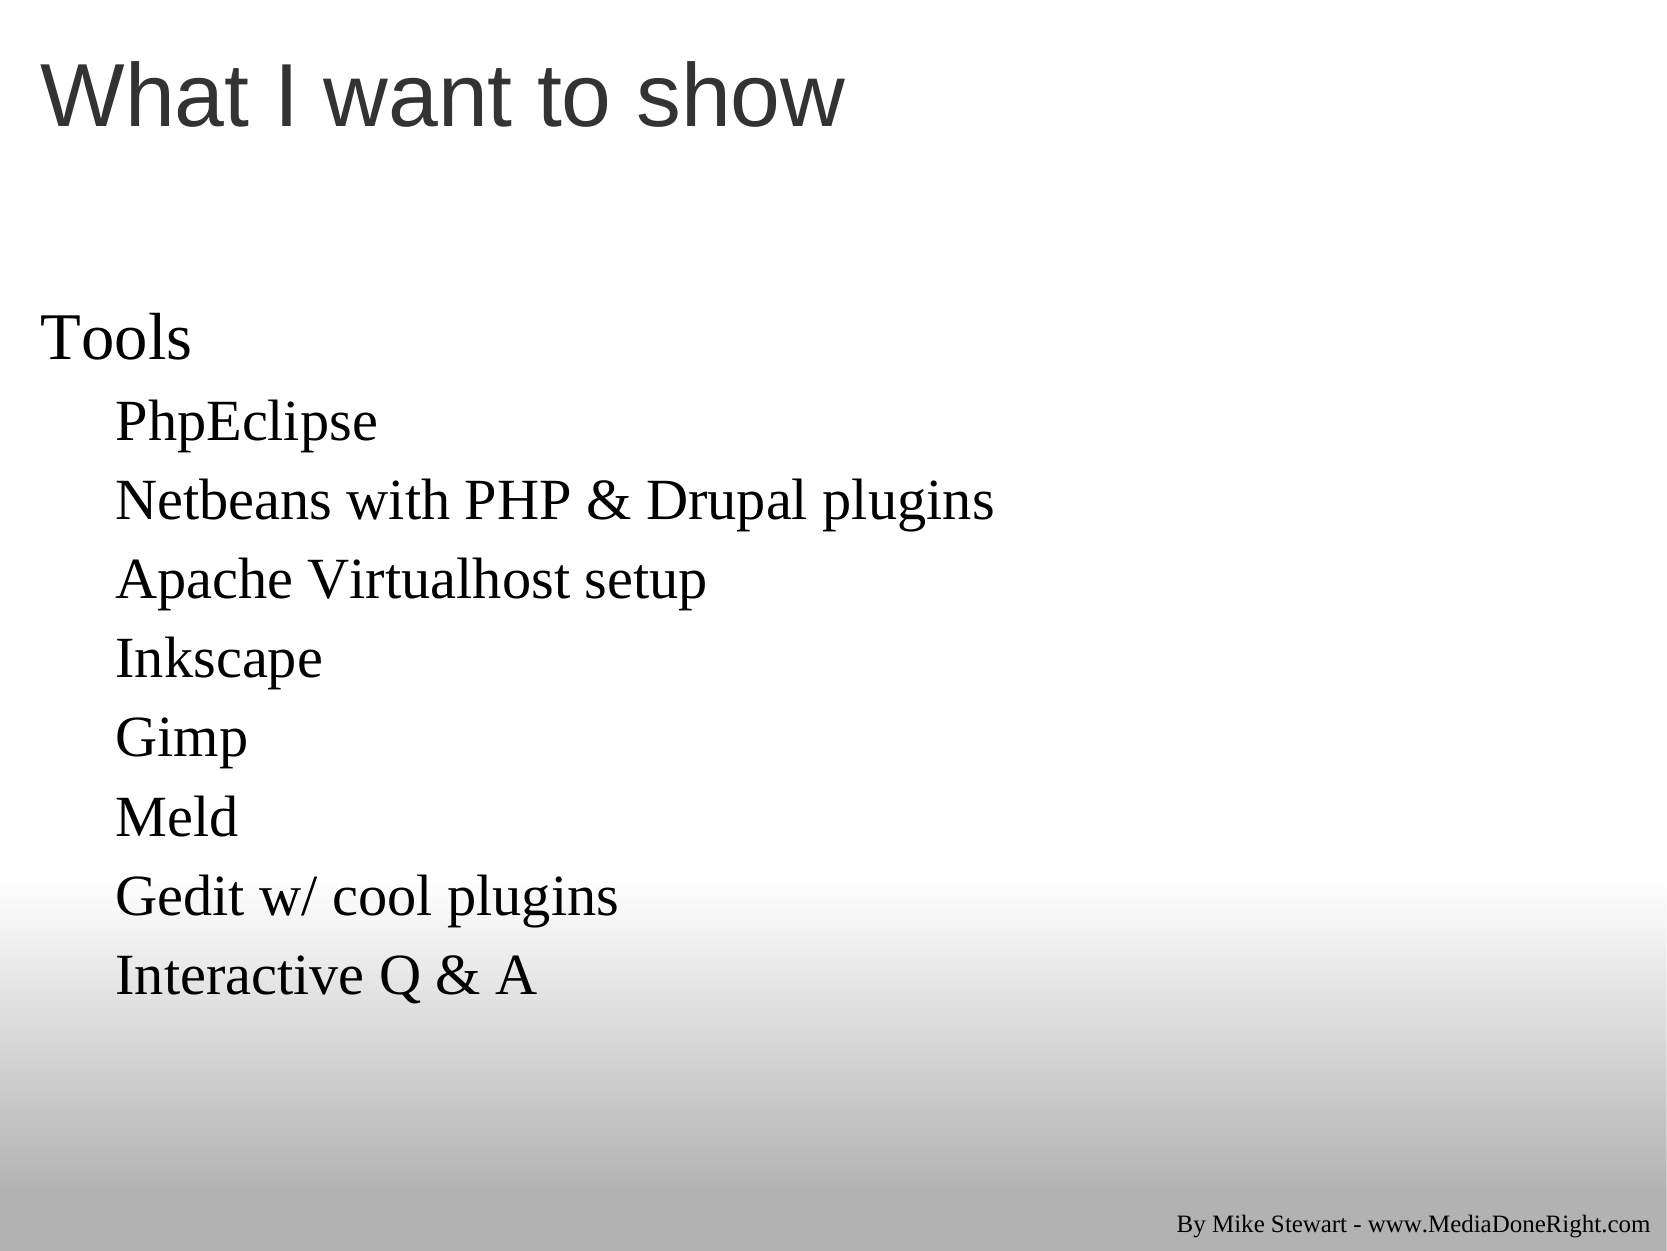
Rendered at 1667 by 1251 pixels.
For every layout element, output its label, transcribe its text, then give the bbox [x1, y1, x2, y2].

list Tools PhpEclipse Netbeans with PHP & Drupal plugins Apache Virtualhost setup Inkscape Gimp Meld Gedit w/ cool plugins Interactive Q & A [40, 300, 1627, 1201]
text_box By Mike Stewart - www.MediaDoneRight.com [1162, 1200, 1666, 1246]
title What I want to show [40, 50, 1627, 201]
picture [0, 0, 1667, 1251]
